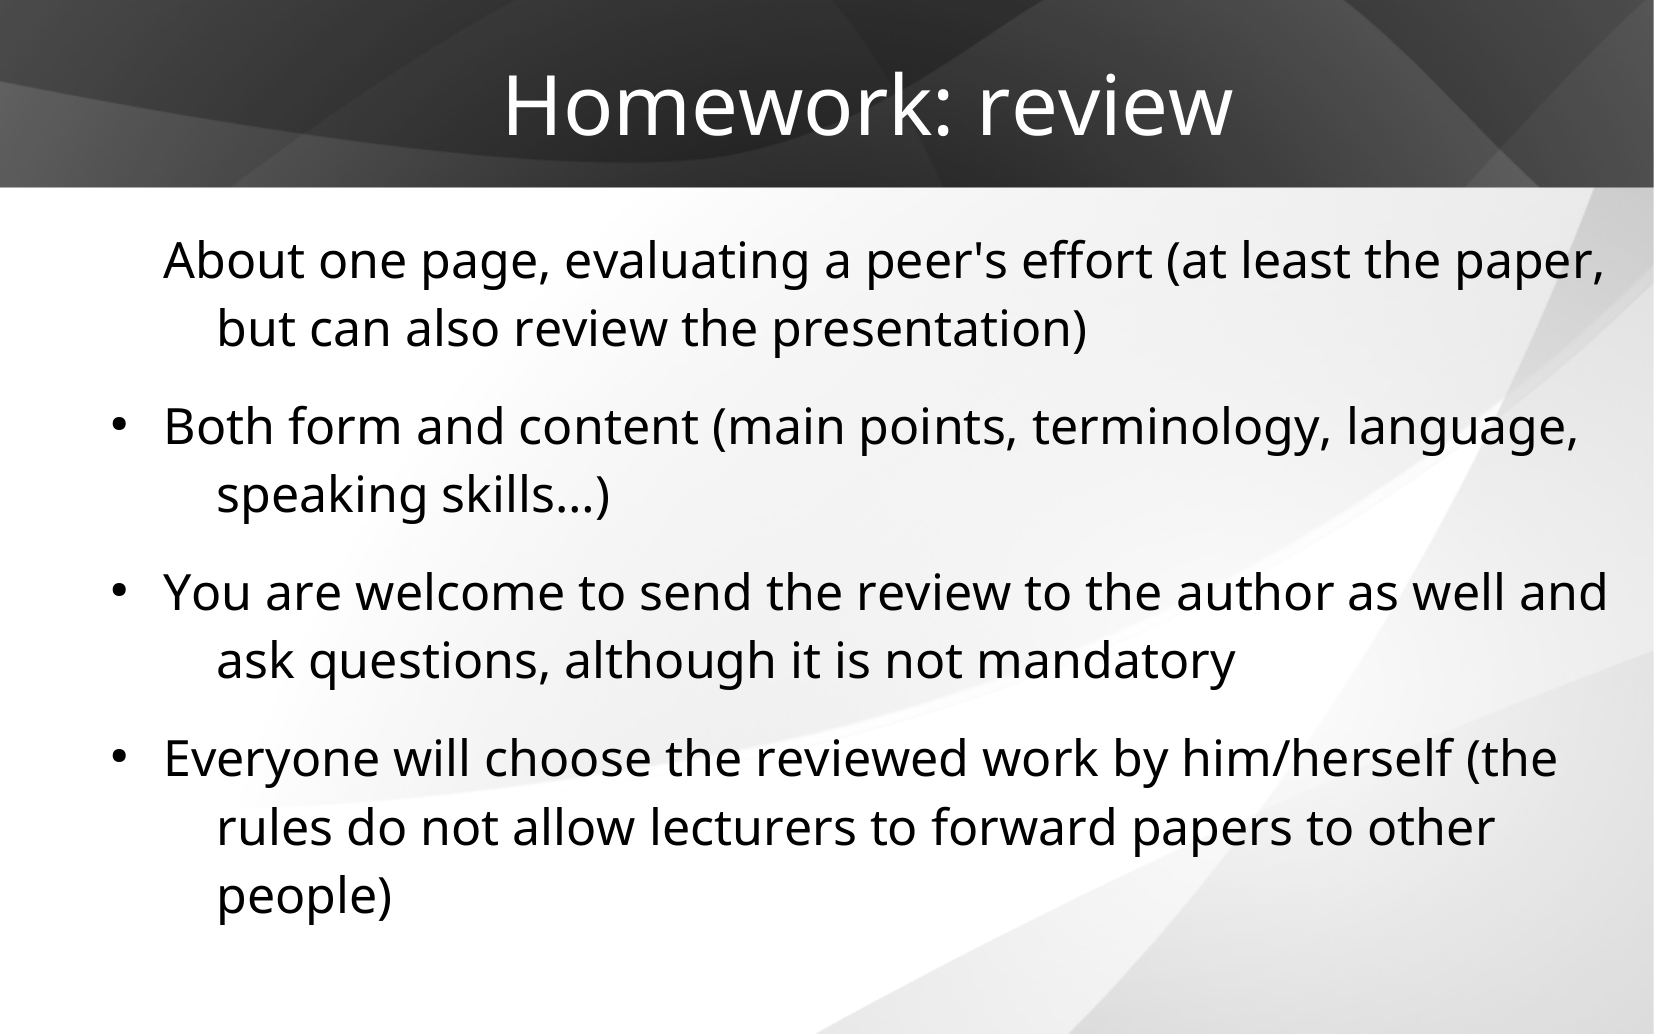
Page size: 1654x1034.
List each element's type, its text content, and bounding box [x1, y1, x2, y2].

list About one page, evaluating a peer's effort (at least the paper, but can also review the presentation) Both form and content (main points, terminology, language, speaking skills…) You are welcome to send the review to the author as well and ask questions, although it is not mandatory Everyone will choose the reviewed work by him/herself (the rules do not allow lecturers to forward papers to other people) [75, 225, 1613, 1013]
picture [0, 0, 1654, 1034]
title Homework: review [124, 0, 1613, 208]
